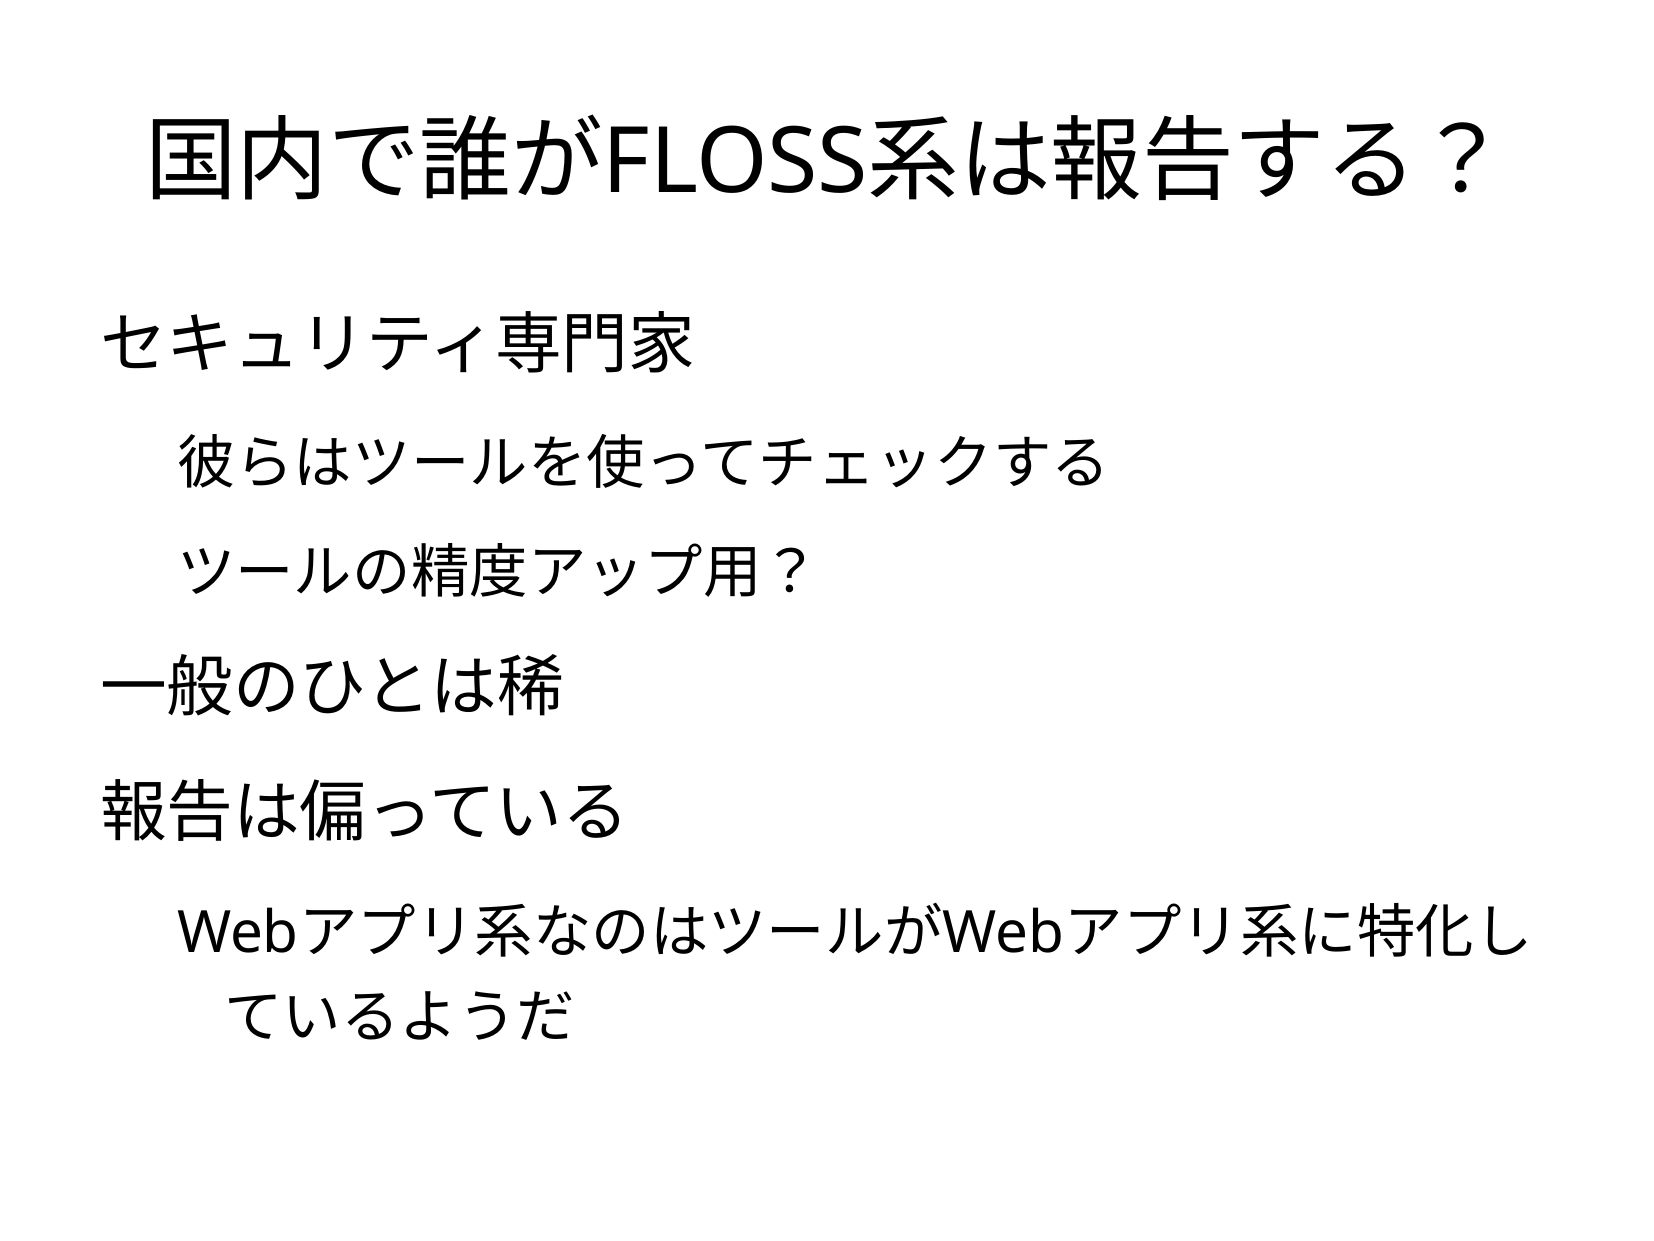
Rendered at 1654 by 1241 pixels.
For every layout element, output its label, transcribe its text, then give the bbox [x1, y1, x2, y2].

title 国内で誰がFLOSS系は報告する？ [82, 49, 1571, 257]
list セキュリティ専門家 彼らはツールを使ってチェックする ツールの精度アップ用？ 一般のひとは稀 報告は偏っている Webアプリ系なのはツールがWebアプリ系に特化しているようだ [82, 290, 1571, 1094]
